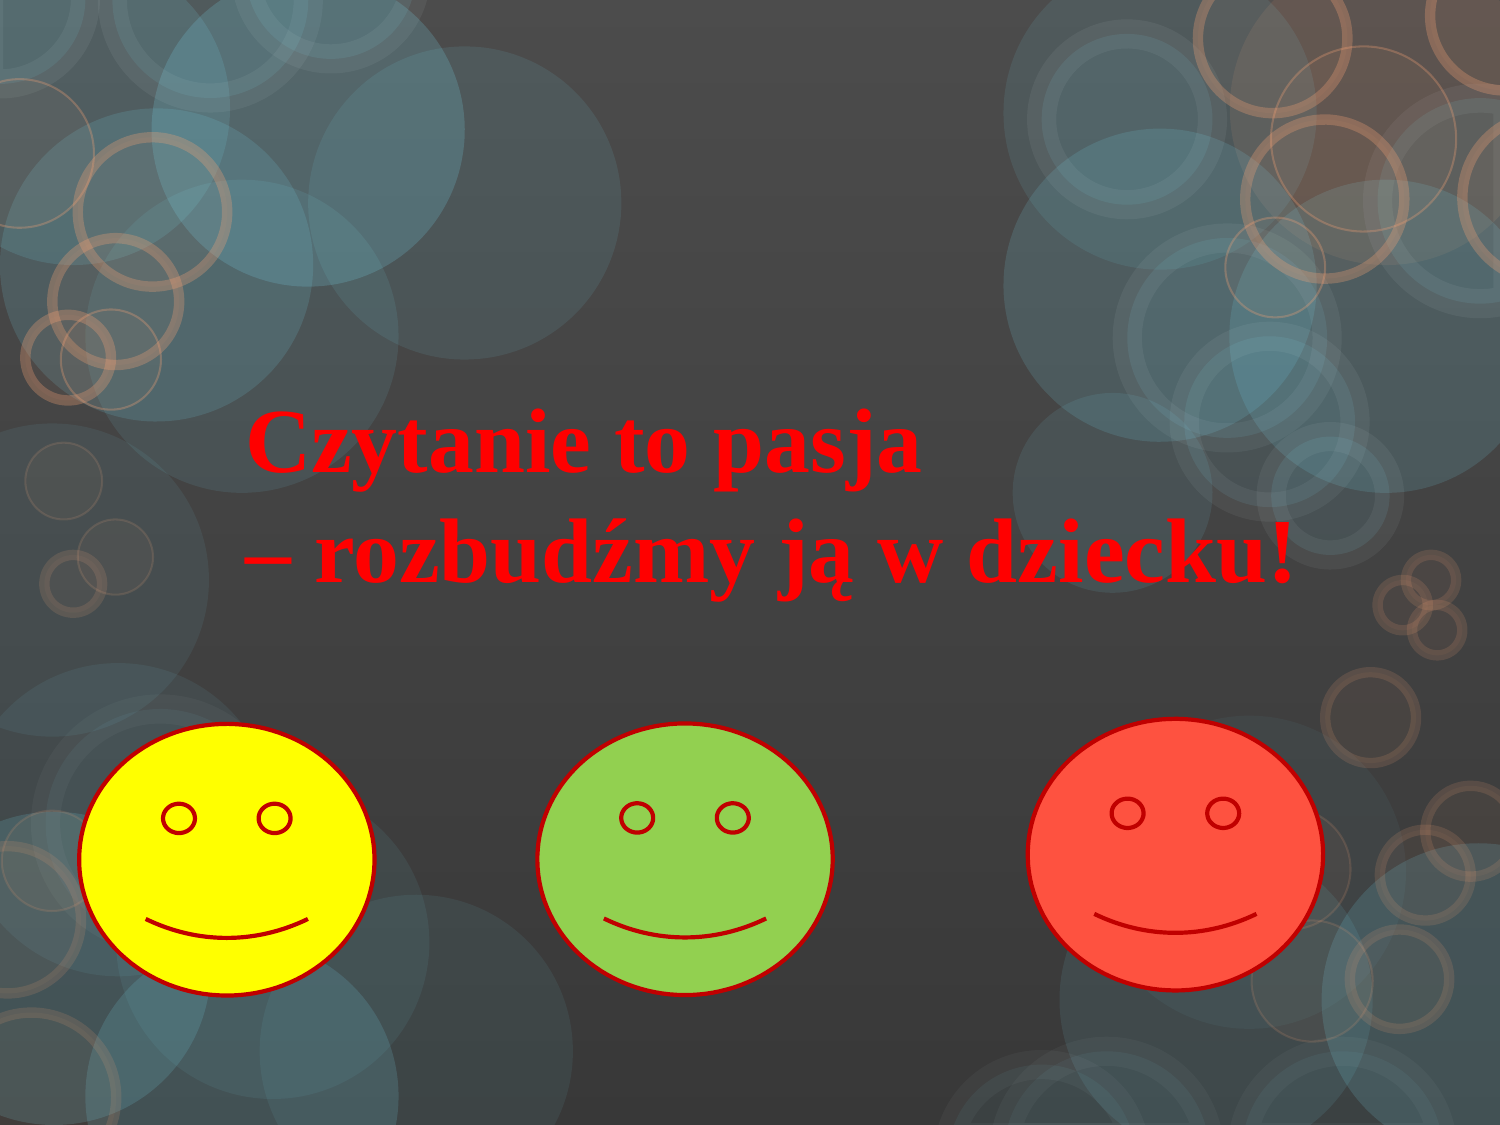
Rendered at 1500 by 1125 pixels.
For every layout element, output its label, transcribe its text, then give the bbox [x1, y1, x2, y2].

text_box Czytanie to pasja – rozbudźmy ją w dziecku! [230, 373, 1314, 609]
text_box [79, 723, 375, 996]
text_box [537, 723, 833, 996]
text_box [1027, 718, 1324, 991]
